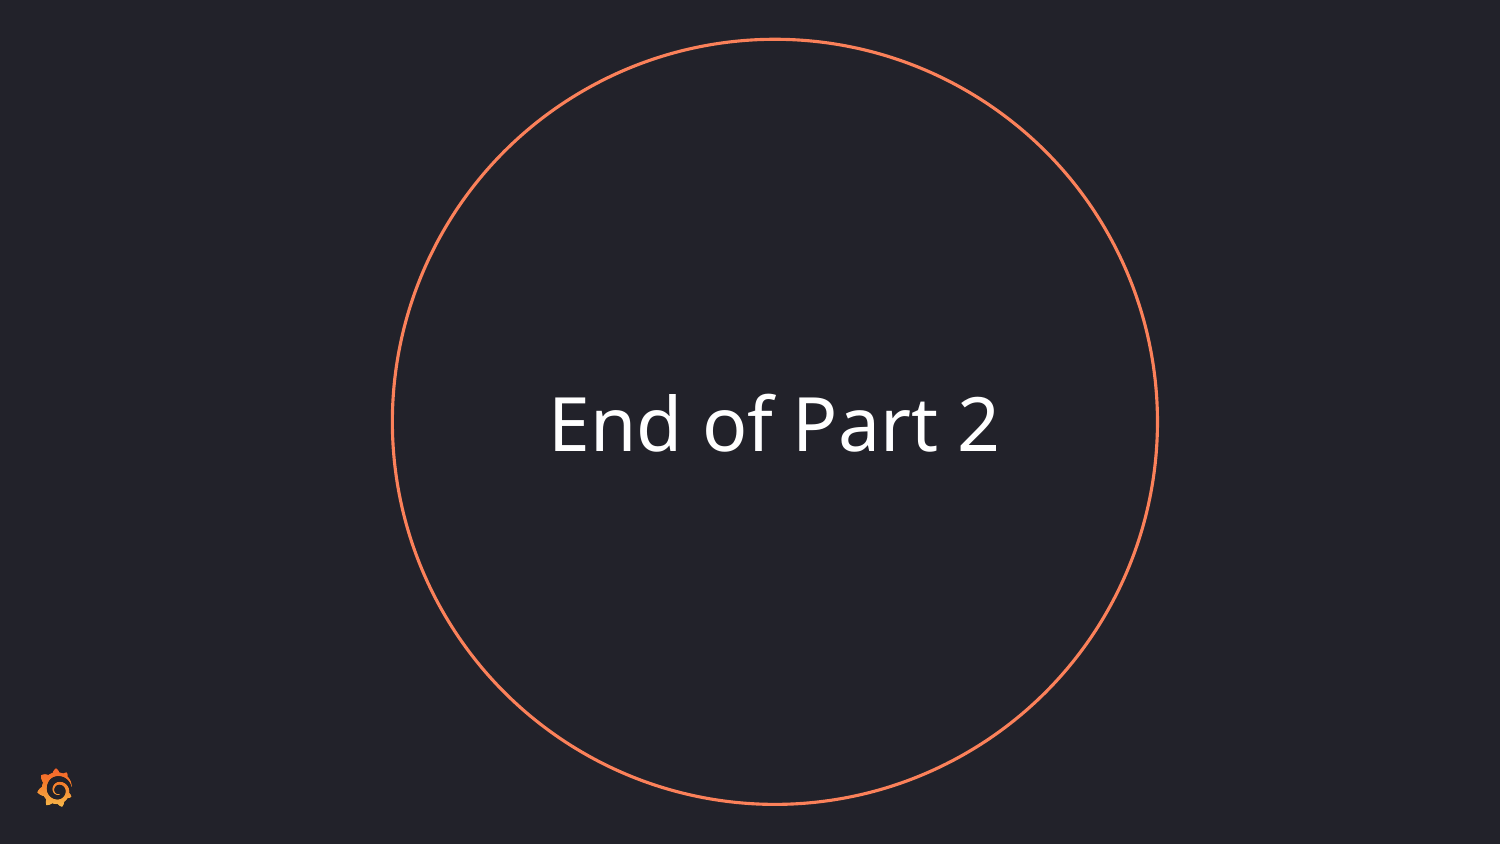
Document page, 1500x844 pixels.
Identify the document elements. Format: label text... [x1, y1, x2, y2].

picture [37, 768, 72, 807]
text_box End of Part 2 [420, 89, 1130, 753]
